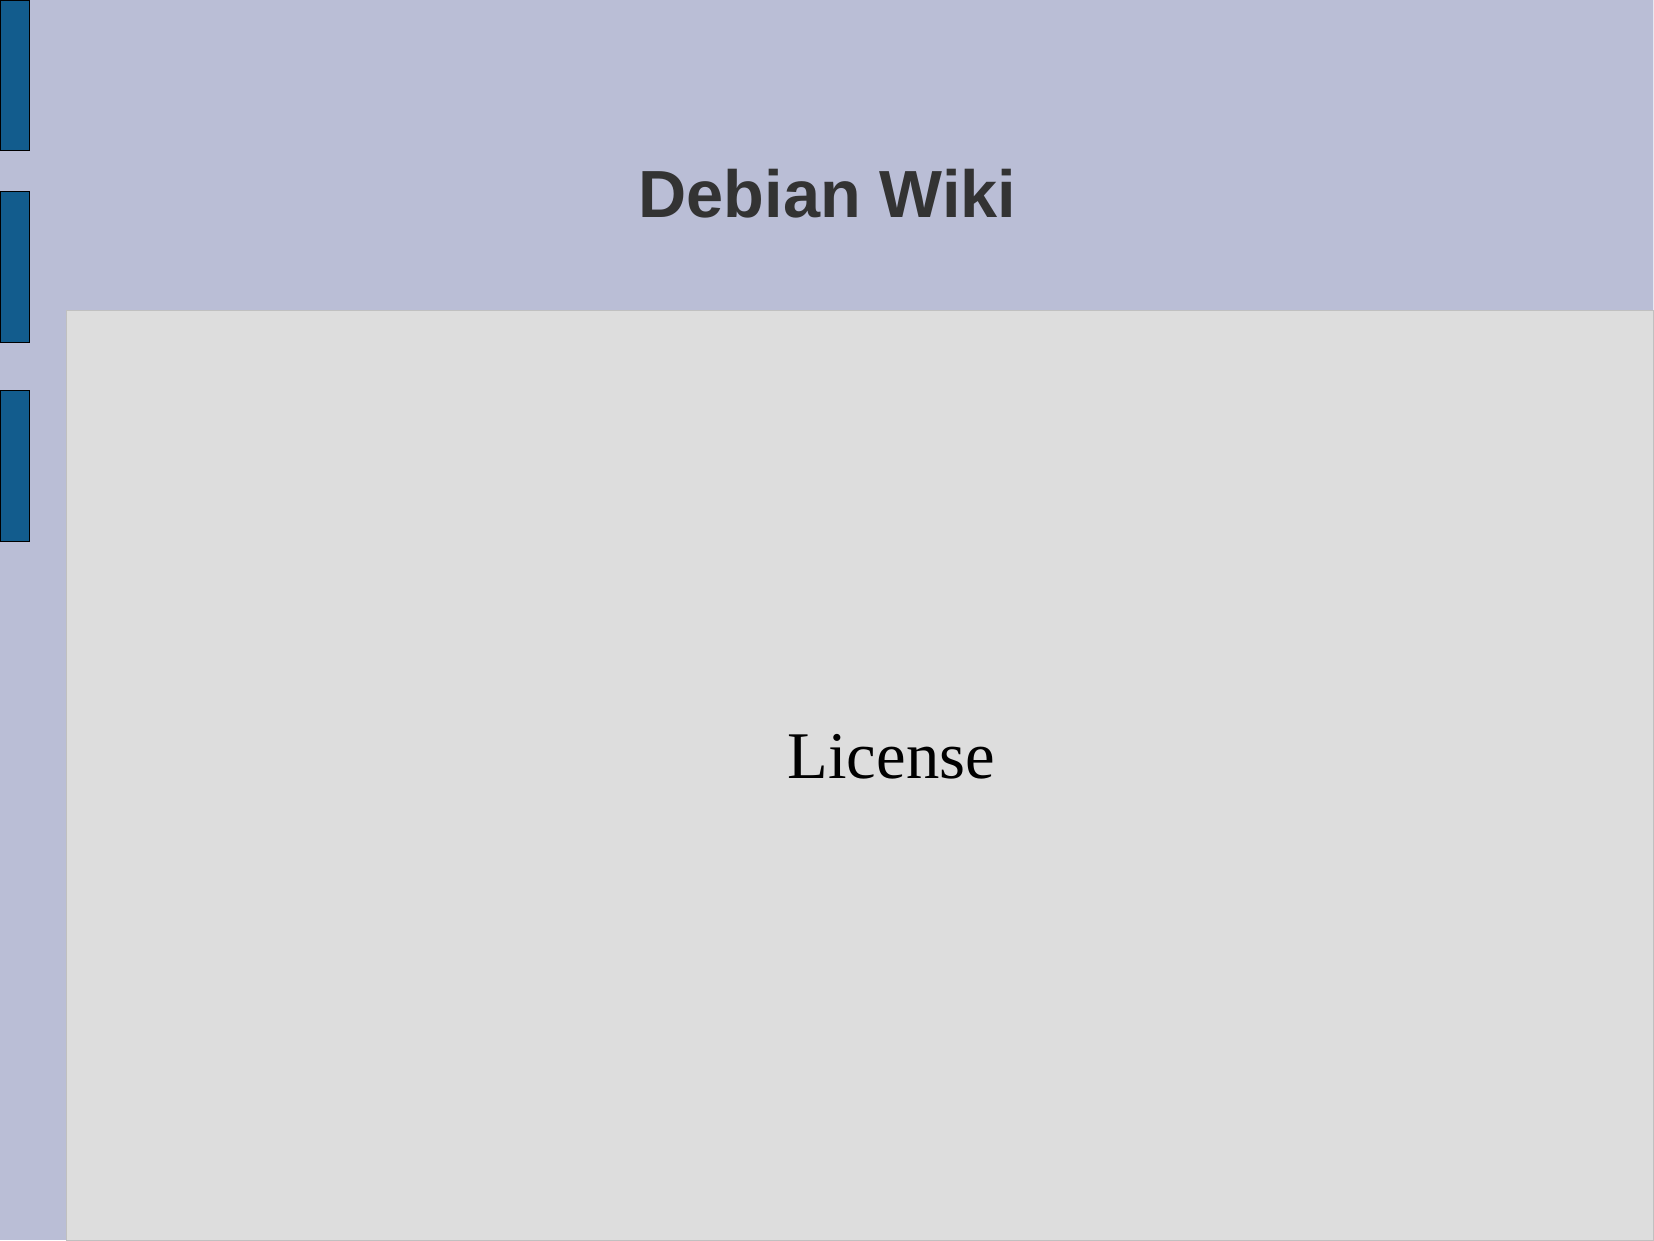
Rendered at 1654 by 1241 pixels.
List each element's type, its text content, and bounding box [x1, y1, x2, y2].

title Debian Wiki [121, 91, 1534, 299]
subtitle License [178, 364, 1570, 1147]
